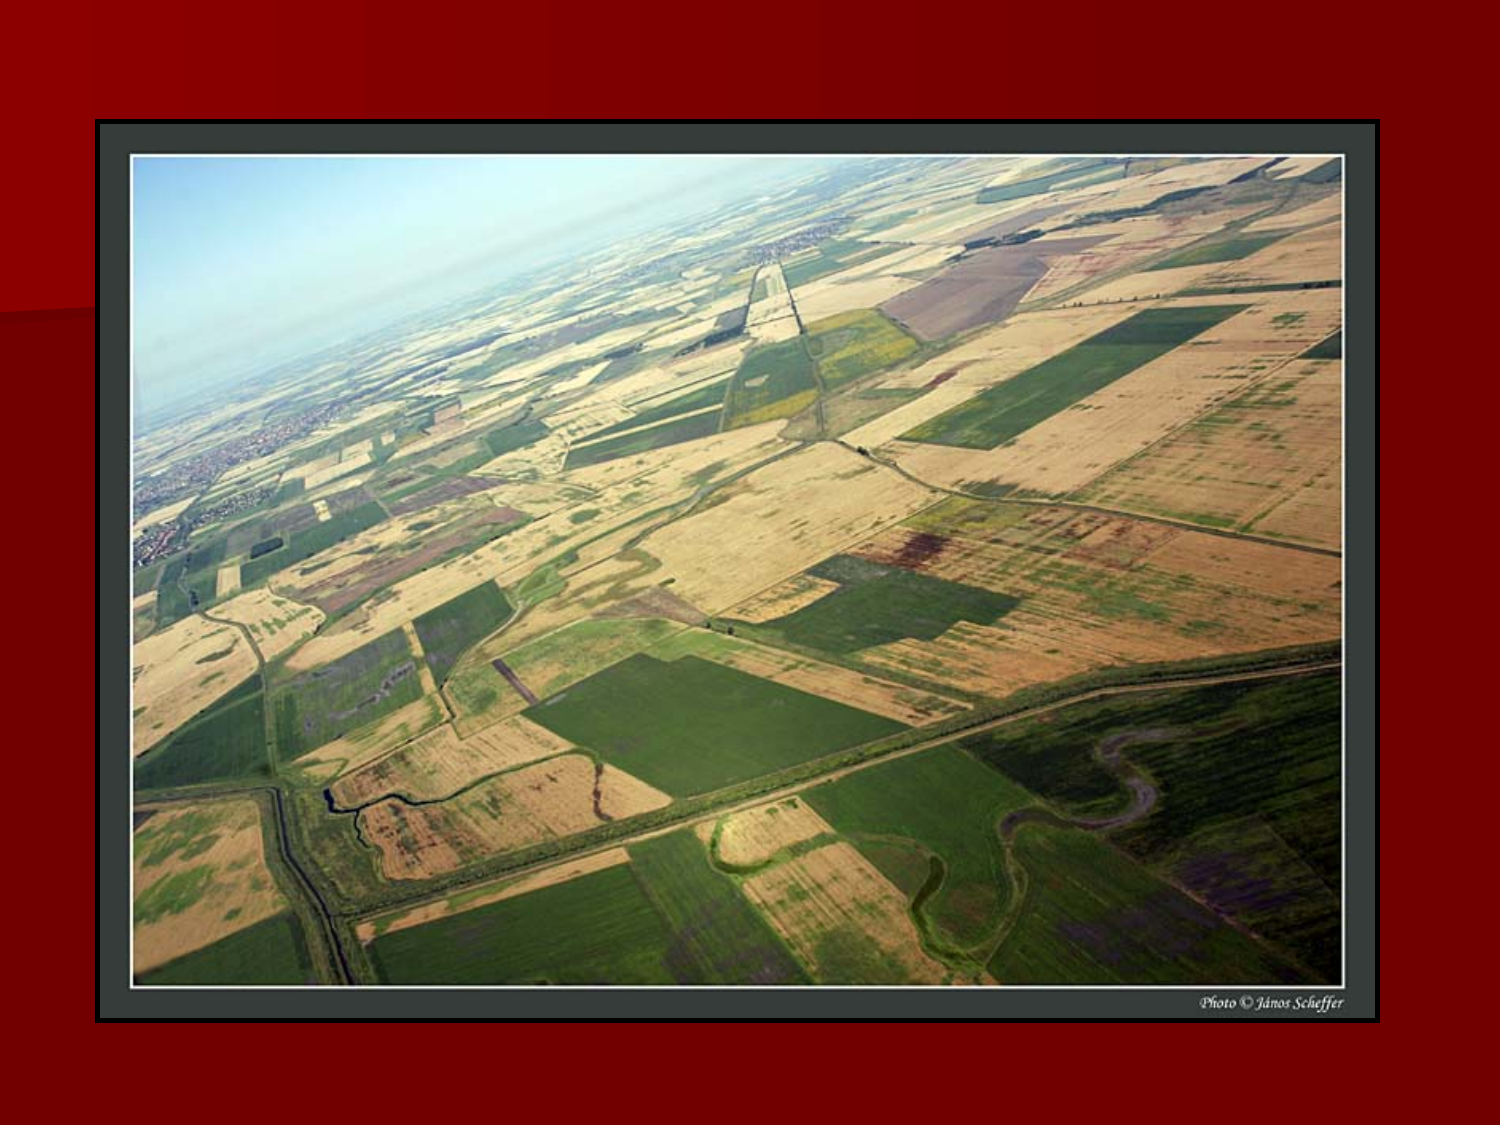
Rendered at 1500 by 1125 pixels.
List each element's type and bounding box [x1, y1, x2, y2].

picture [100, 124, 1375, 1019]
